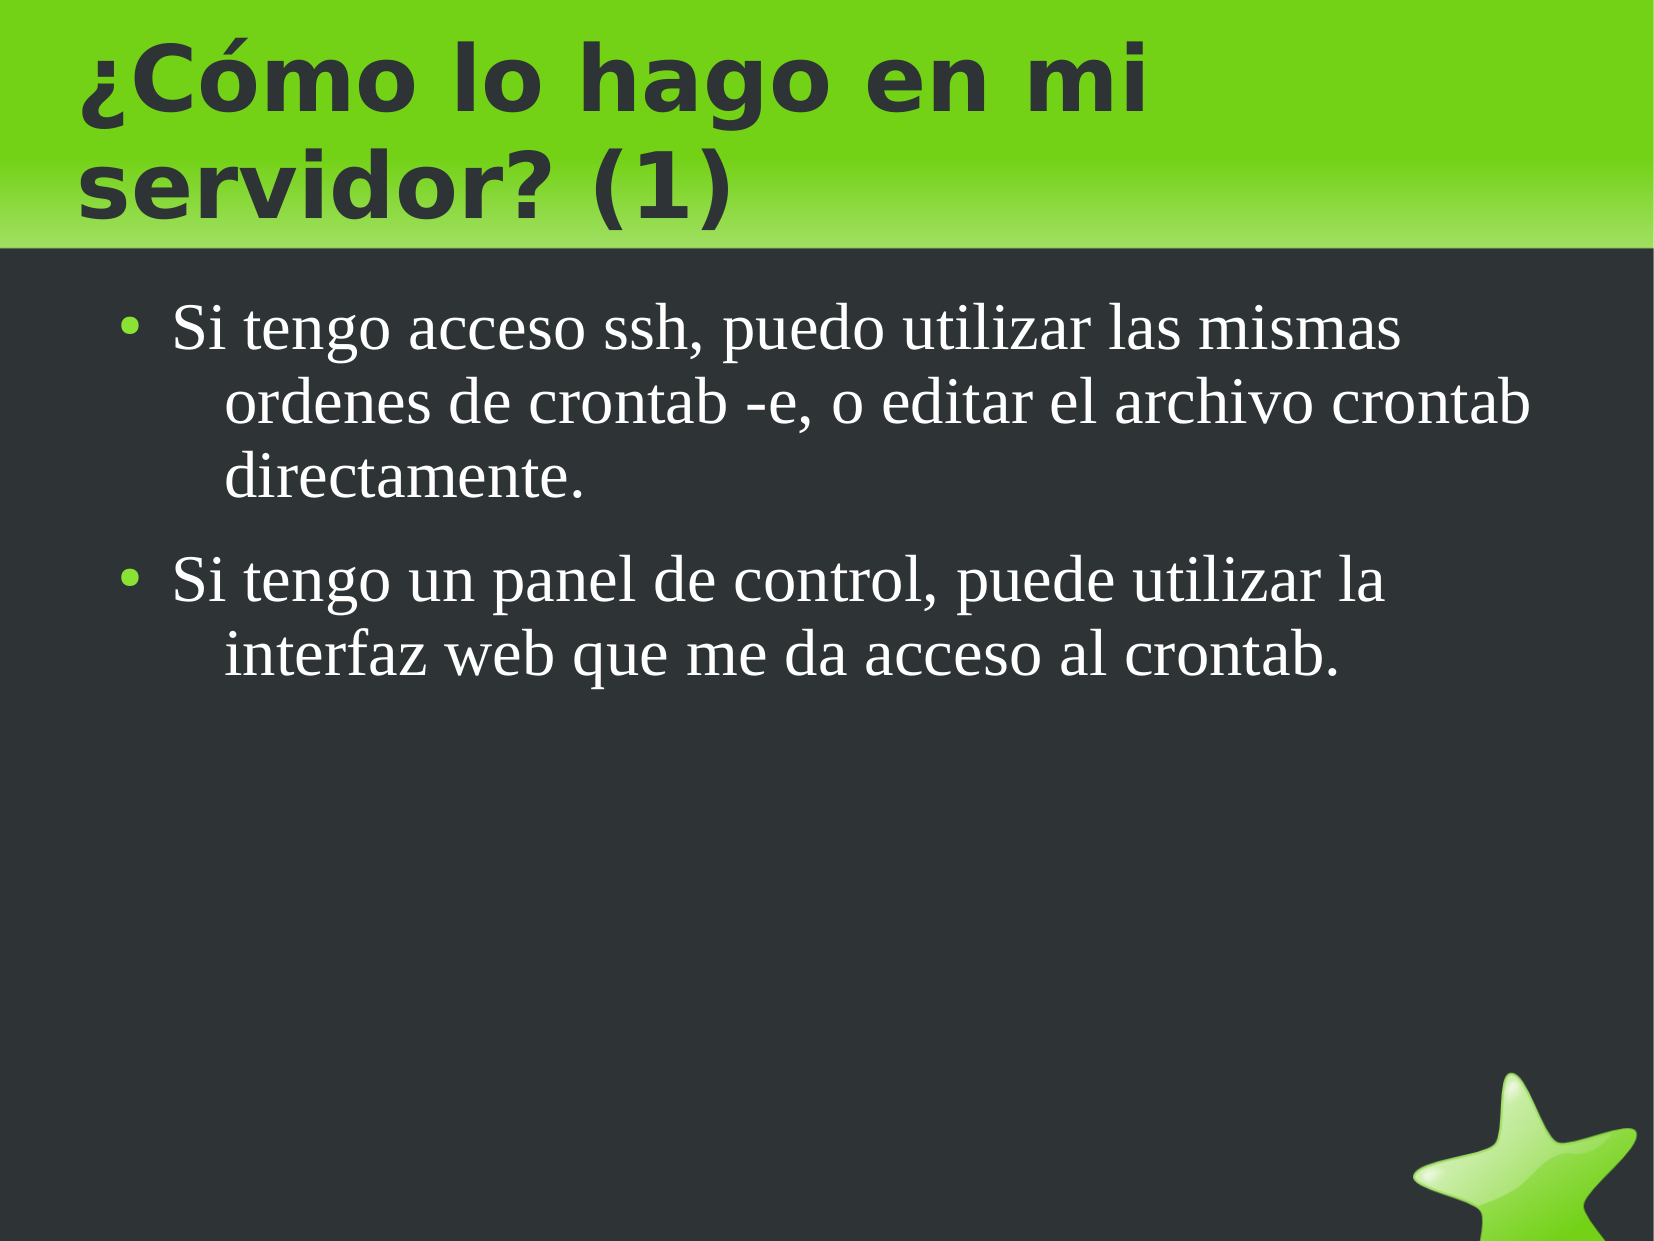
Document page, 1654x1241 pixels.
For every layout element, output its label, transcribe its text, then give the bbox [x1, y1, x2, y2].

title ¿Cómo lo hago en mi servidor? (1) [76, 25, 1565, 240]
list Si tengo acceso ssh, puedo utilizar las mismas ordenes de crontab -e, o editar el archivo crontab directamente. Si tengo un panel de control, puede utilizar la interfaz web que me da acceso al crontab. [82, 290, 1571, 1094]
picture [0, 0, 1654, 1241]
